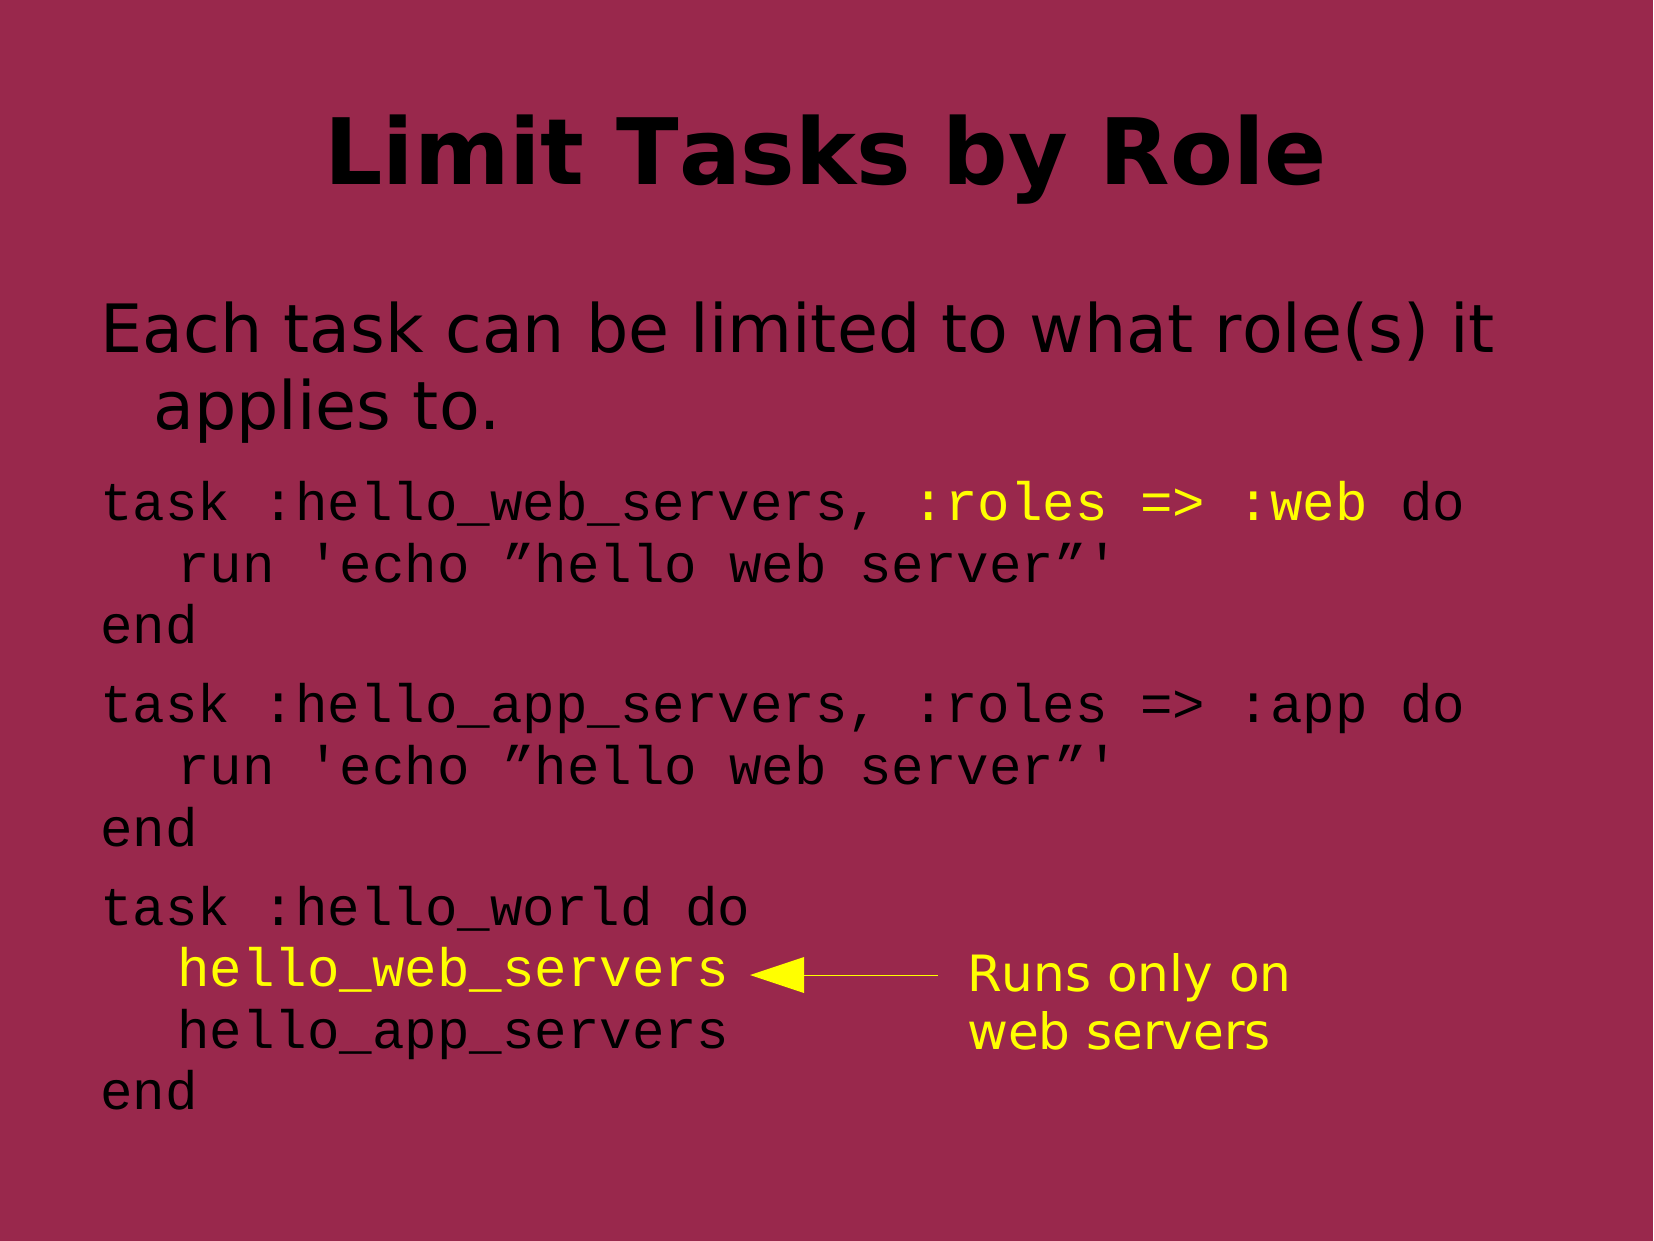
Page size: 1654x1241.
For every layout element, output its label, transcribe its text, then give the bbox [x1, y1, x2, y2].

title Limit Tasks by Role [82, 56, 1571, 250]
list Each task can be limited to what role(s) it applies to. task :hello_web_servers, :roles => :web do run 'echo ”hello web server”' end task :hello_app_servers, :roles => :app do run 'echo ”hello web server”' end task :hello_world do hello_web_servers hello_app_servers end [82, 290, 1571, 1127]
text_box Runs only on web servers [952, 937, 1388, 1069]
